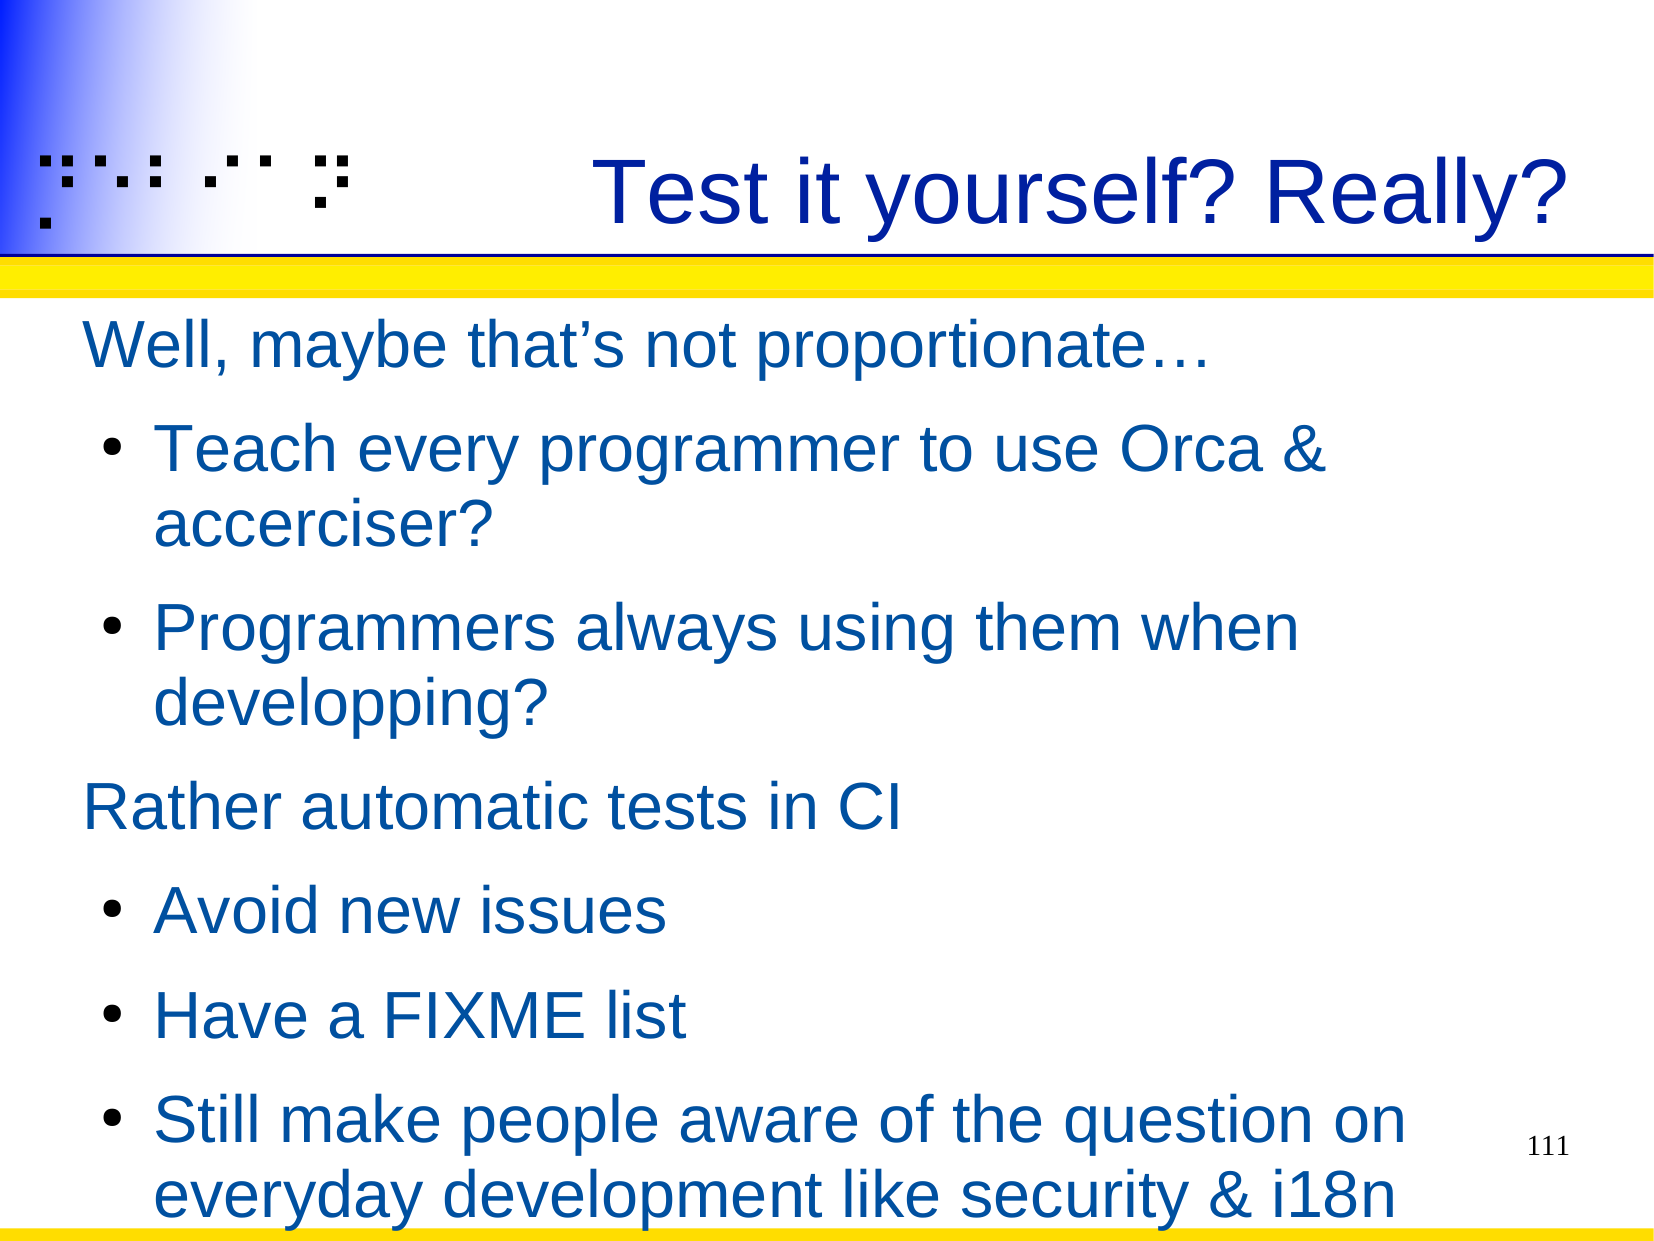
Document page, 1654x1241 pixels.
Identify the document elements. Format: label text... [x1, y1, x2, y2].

title Test it yourself? Really? [372, 126, 1571, 257]
list Well, maybe that’s not proportionate… Teach every programmer to use Orca & accerciser? Programmers always using them when developping? Rather automatic tests in CI Avoid new issues Have a FIXME list Still make people aware of the question on everyday development like security & i18n [82, 307, 1571, 1232]
